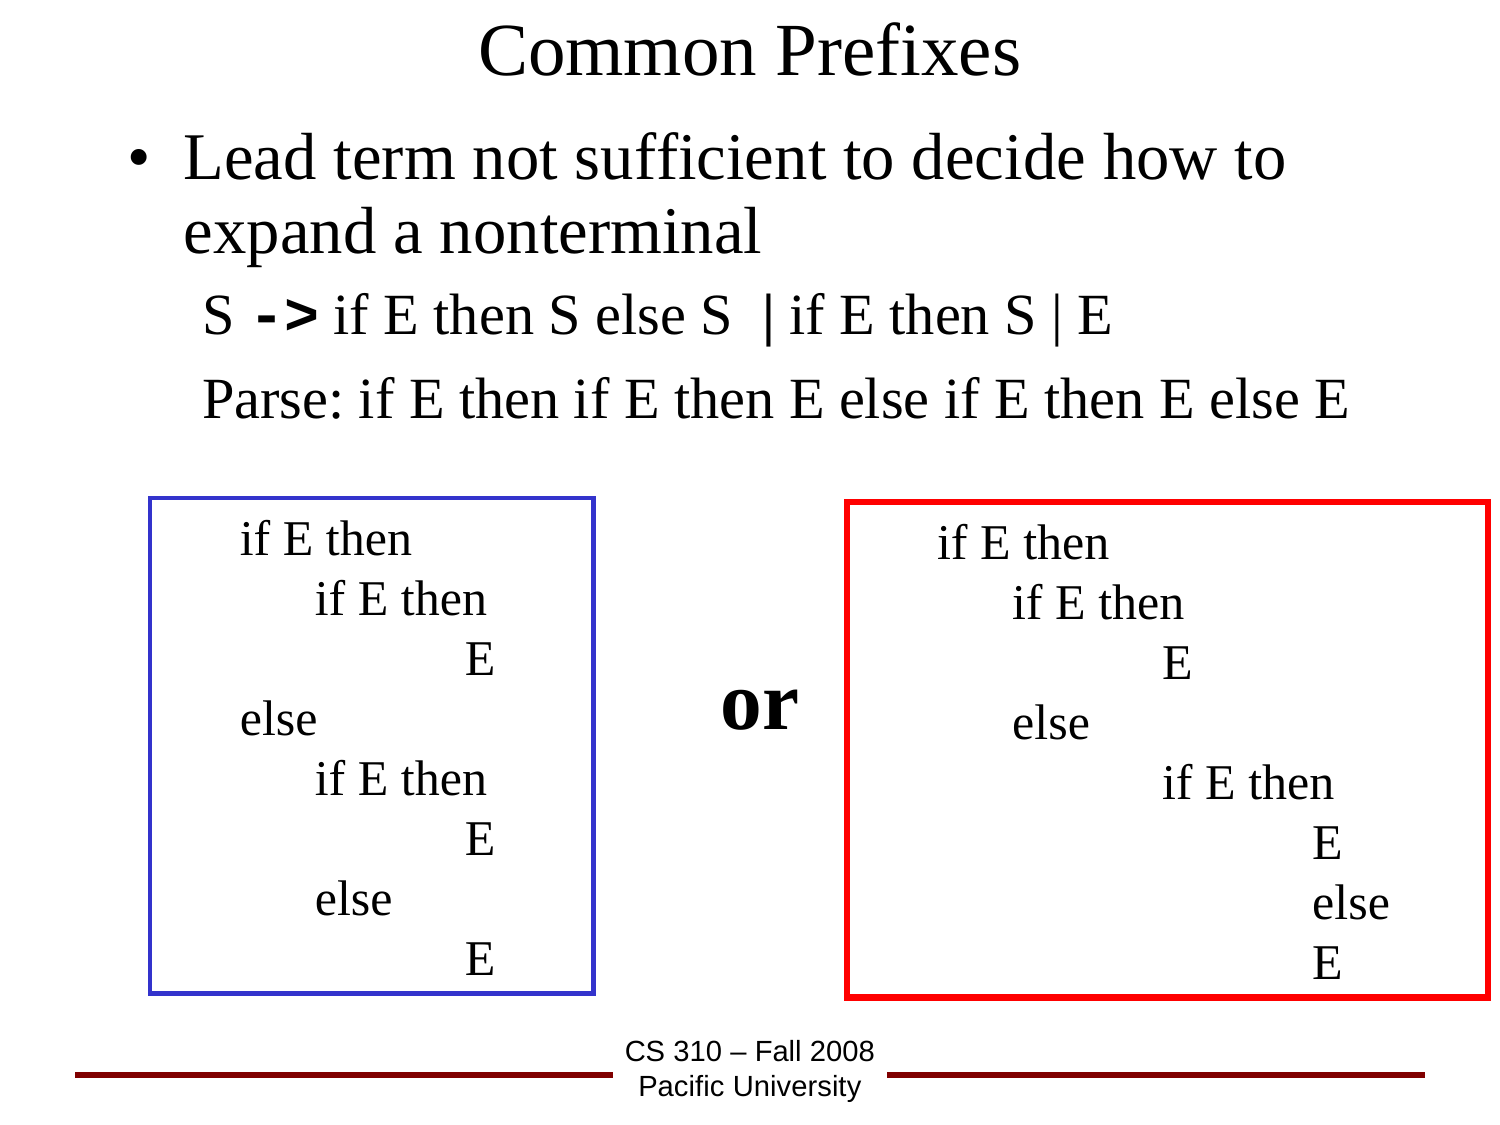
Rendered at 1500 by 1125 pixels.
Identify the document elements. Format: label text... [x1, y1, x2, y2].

title Common Prefixes [112, 0, 1388, 100]
text_box if E then if E then E else if E then E else E [847, 502, 1489, 998]
text_box or [705, 639, 815, 755]
text_box if E then if E then E else if E then E else E [150, 497, 594, 994]
list Lead term not sufficient to decide how to expand a nonterminal S -> if E then S else S | if E then S | E Parse: if E then if E then E else if E then E else E [112, 112, 1388, 1001]
